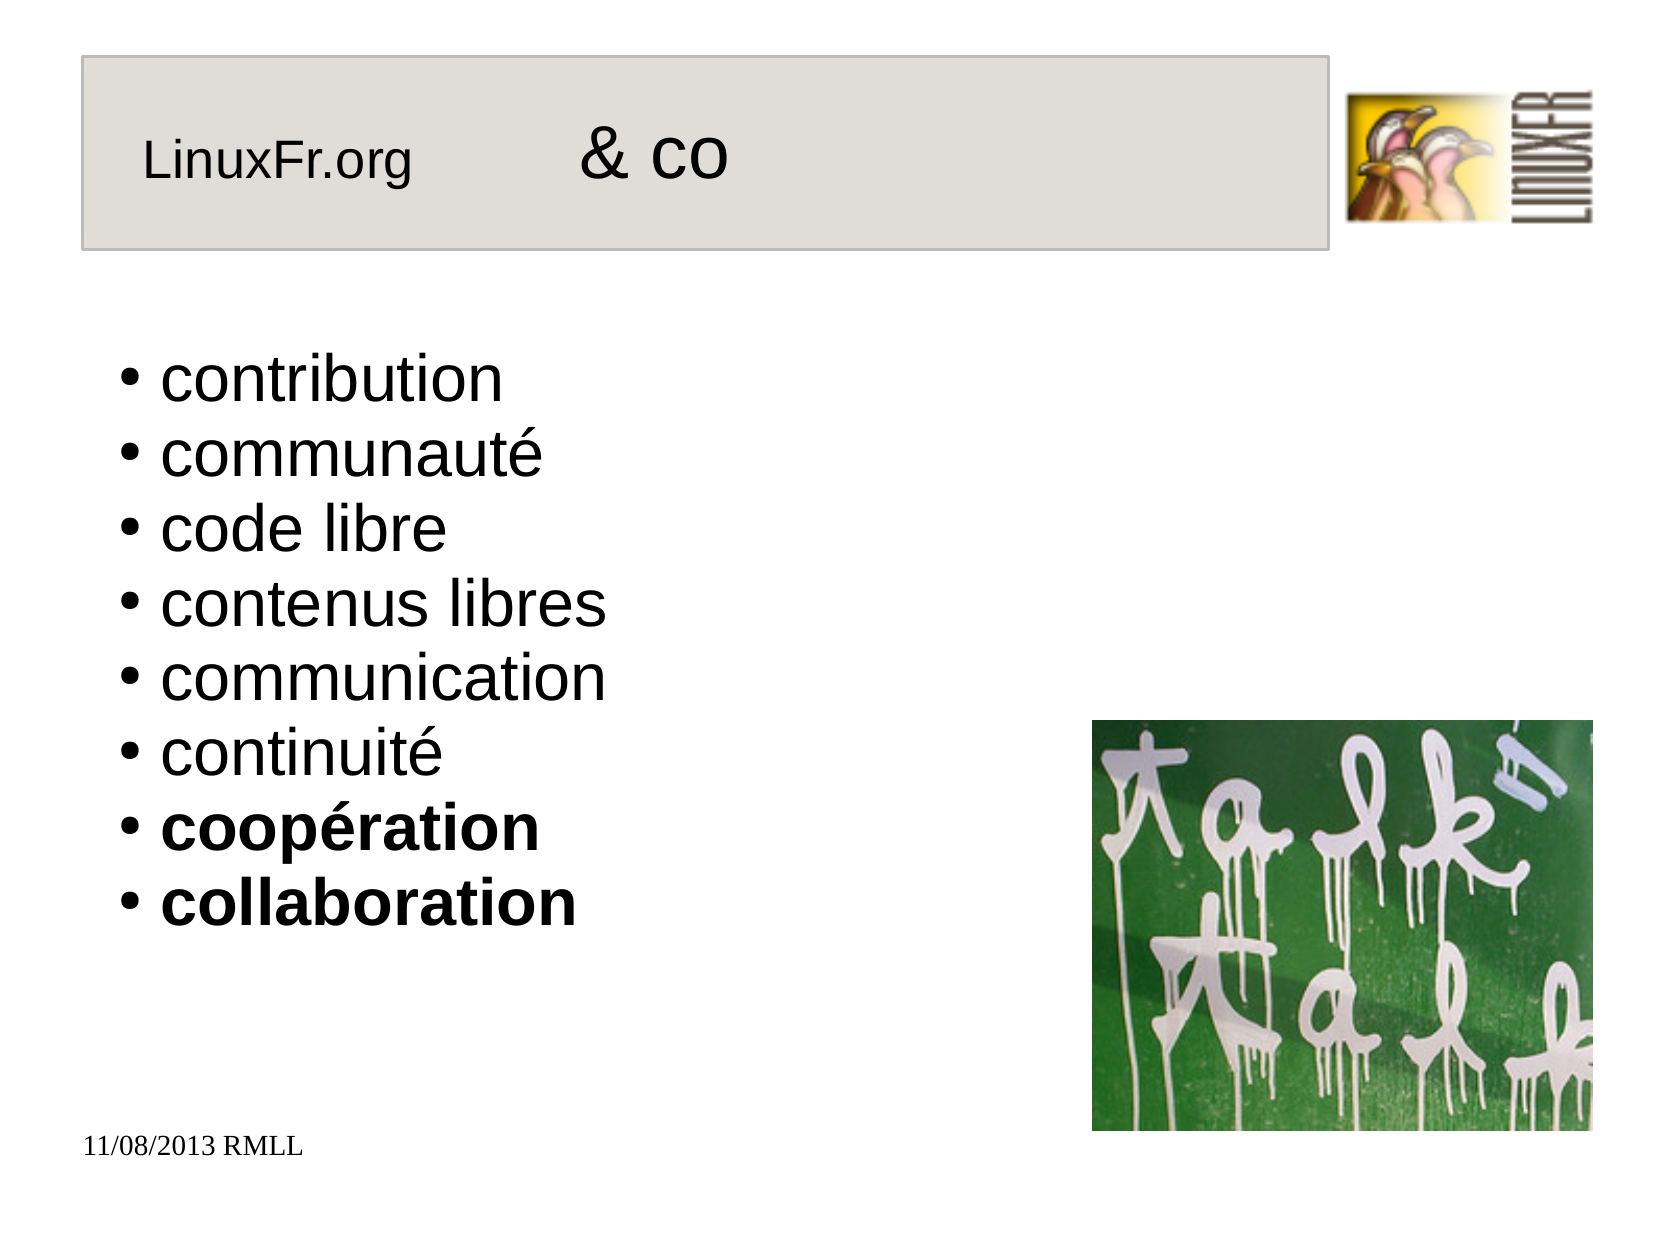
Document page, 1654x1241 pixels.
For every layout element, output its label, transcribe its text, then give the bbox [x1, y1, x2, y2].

picture [1341, 88, 1601, 229]
picture [1092, 720, 1593, 1131]
subtitle contribution communauté code libre contenus libres communication continuité coopération collaboration [82, 266, 1625, 1094]
title LinuxFr.org & co [82, 56, 1329, 250]
